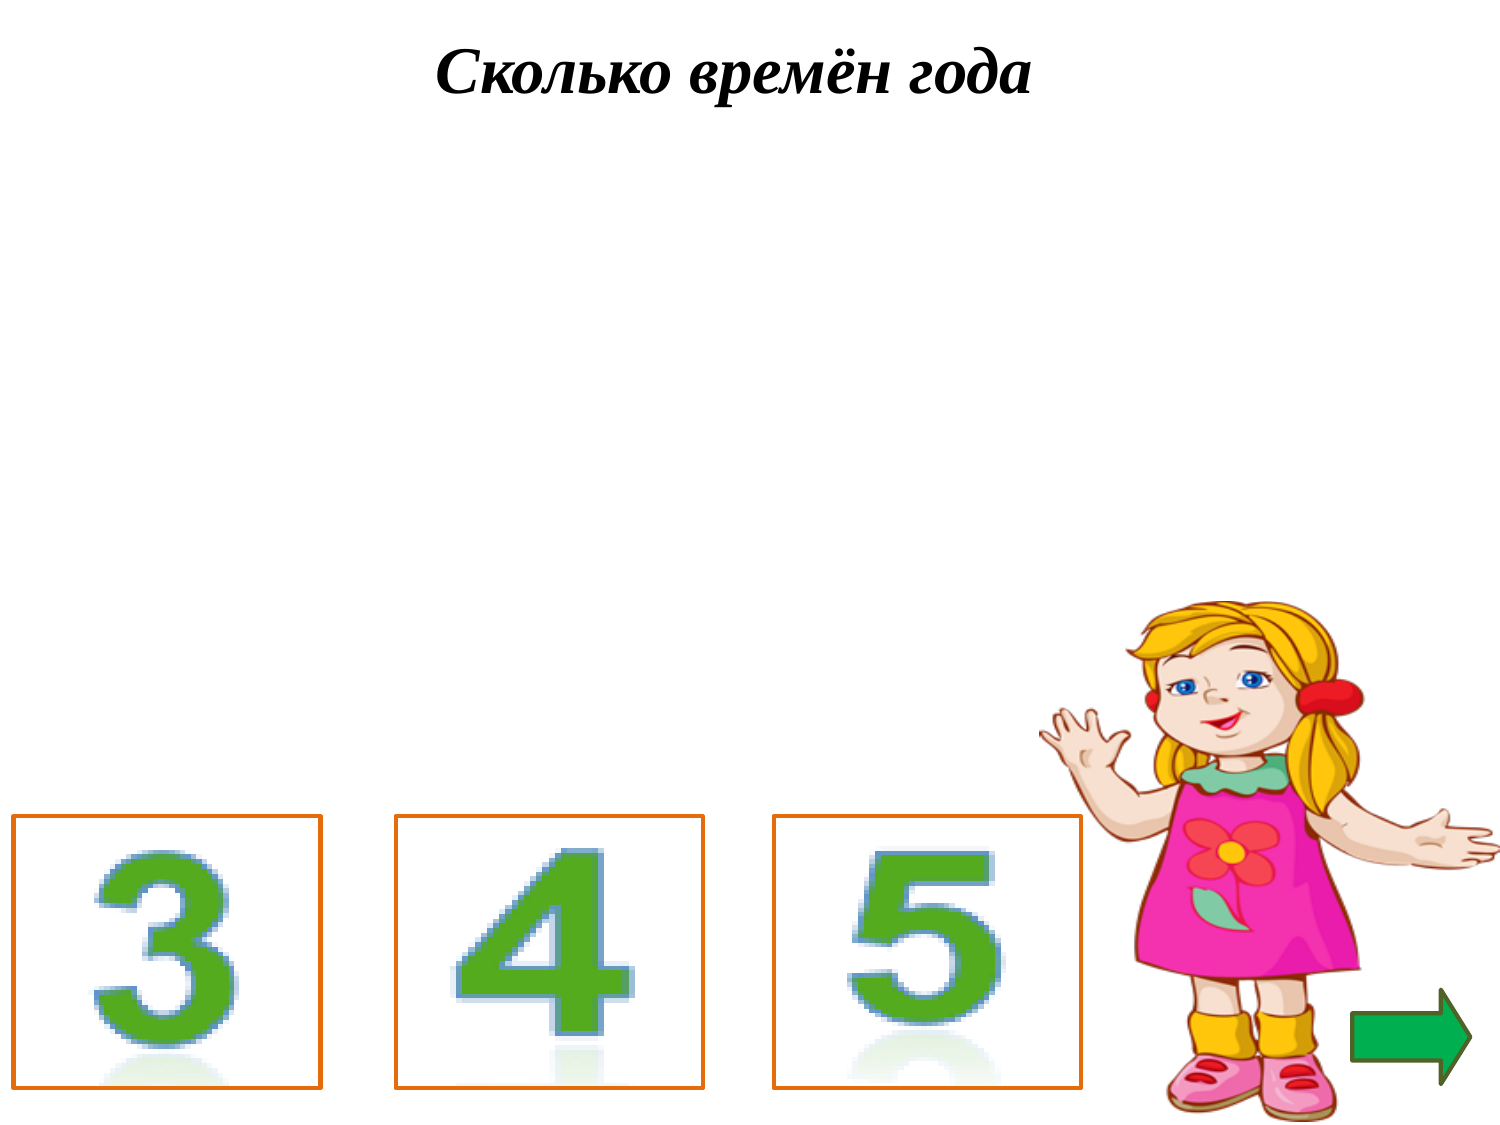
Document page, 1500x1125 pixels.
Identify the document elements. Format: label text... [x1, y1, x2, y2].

text_box [1352, 989, 1471, 1085]
text_box [13, 816, 321, 1089]
title Сколько времён года [75, 19, 1412, 185]
text_box [773, 816, 1081, 1089]
picture [1039, 601, 1500, 1122]
text_box [395, 816, 703, 1089]
